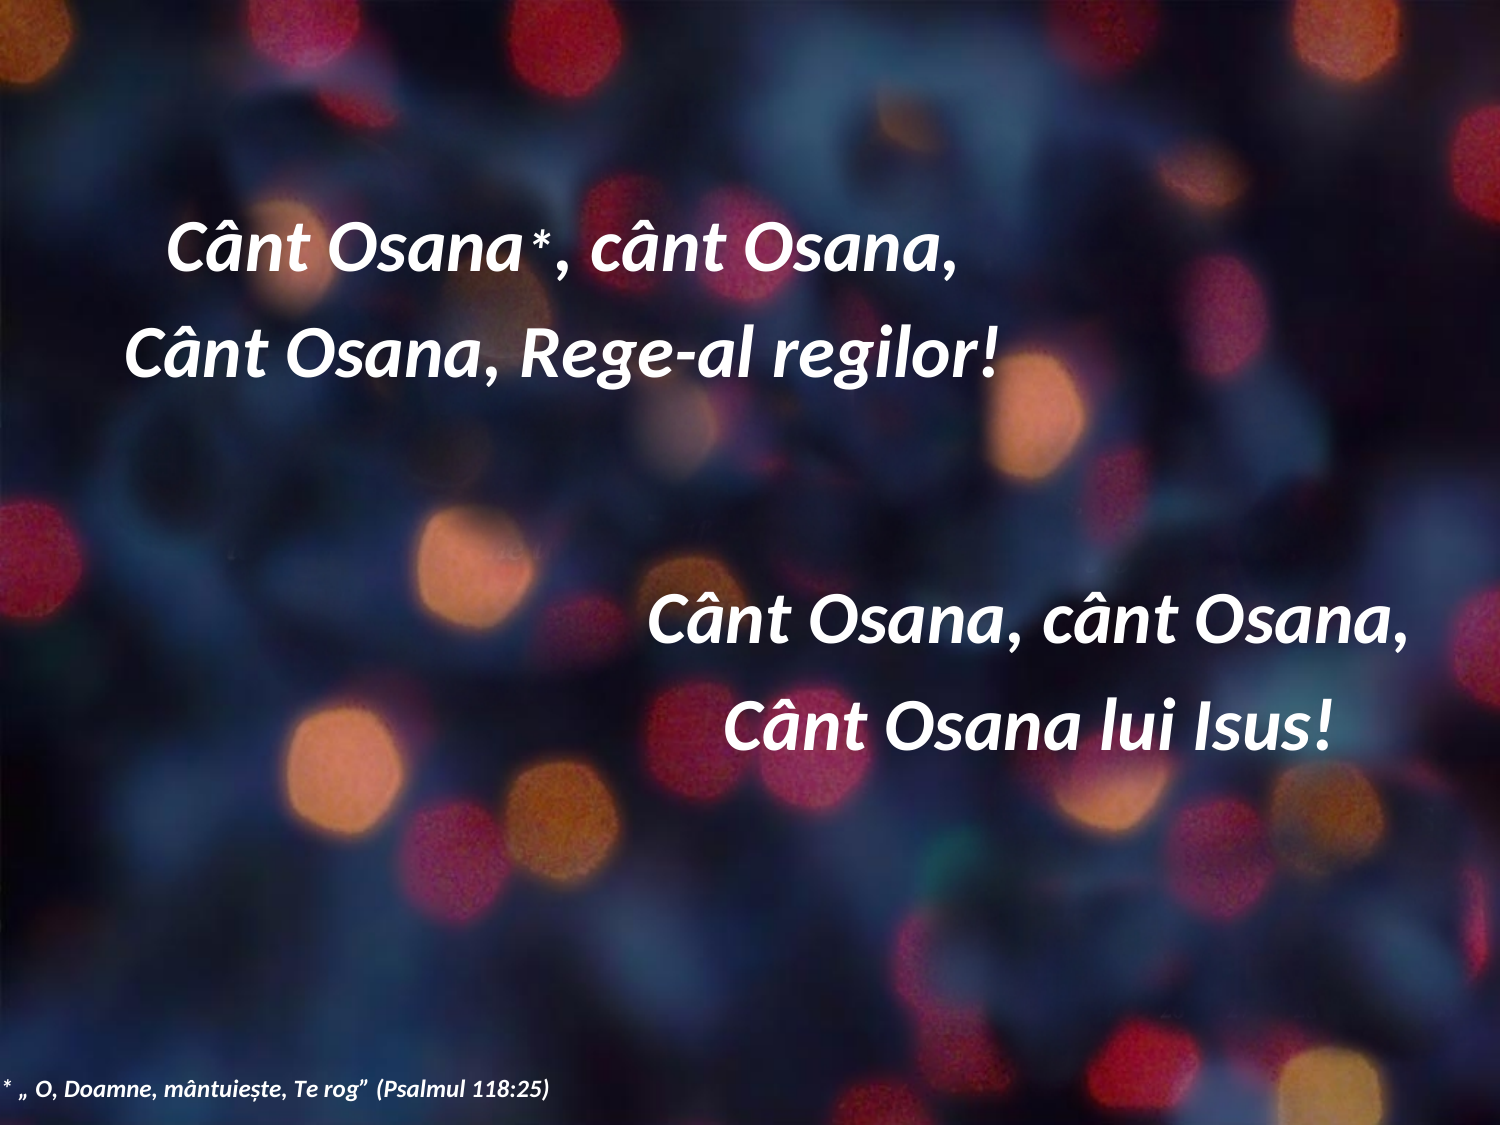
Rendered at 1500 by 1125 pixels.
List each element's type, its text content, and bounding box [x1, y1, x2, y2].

text_box Cânt Osana, cânt Osana, Cânt Osana lui Isus! [590, 560, 1471, 774]
picture [0, 0, 1500, 1125]
text_box * „ O, Doamne, mântuieşte, Te rog” (Psalmul 118:25) [0, 1062, 1477, 1113]
text_box Cânt Osana*, cânt Osana, Cânt Osana, Rege-al regilor! [0, 188, 1128, 414]
